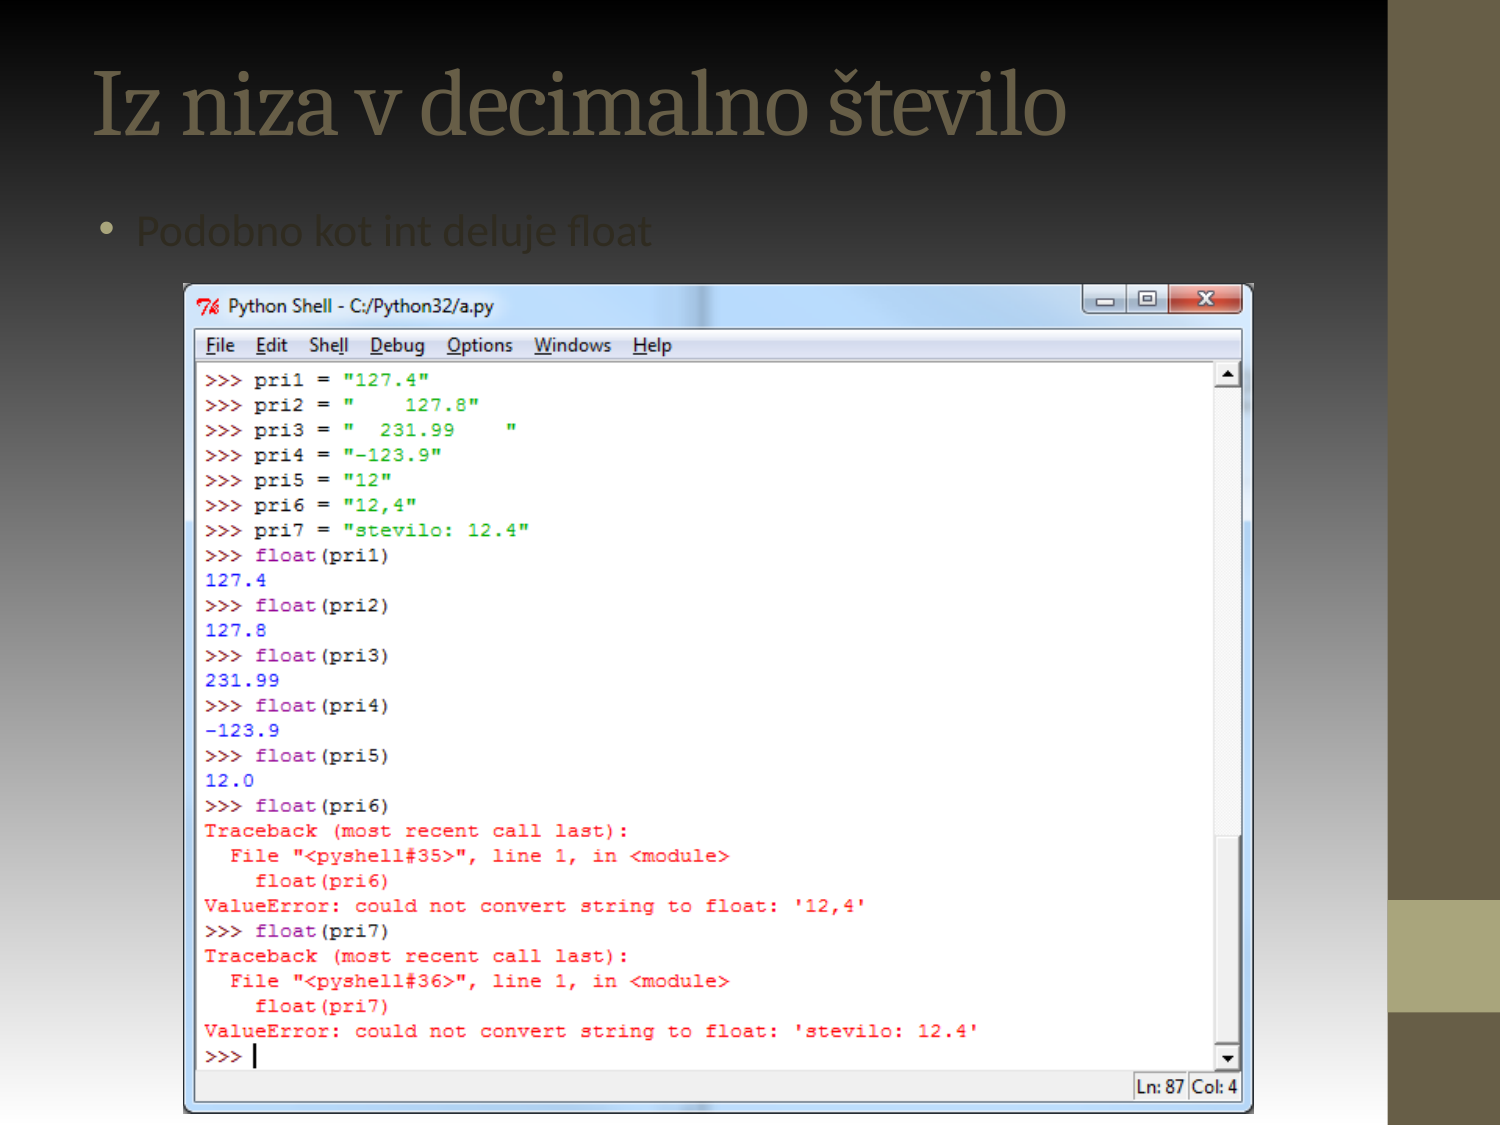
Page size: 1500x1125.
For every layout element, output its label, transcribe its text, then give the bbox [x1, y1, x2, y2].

list Podobno kot int deluje float [64, 192, 1315, 281]
title Iz niza v decimalno število [76, 3, 1327, 191]
picture [183, 283, 1254, 1114]
